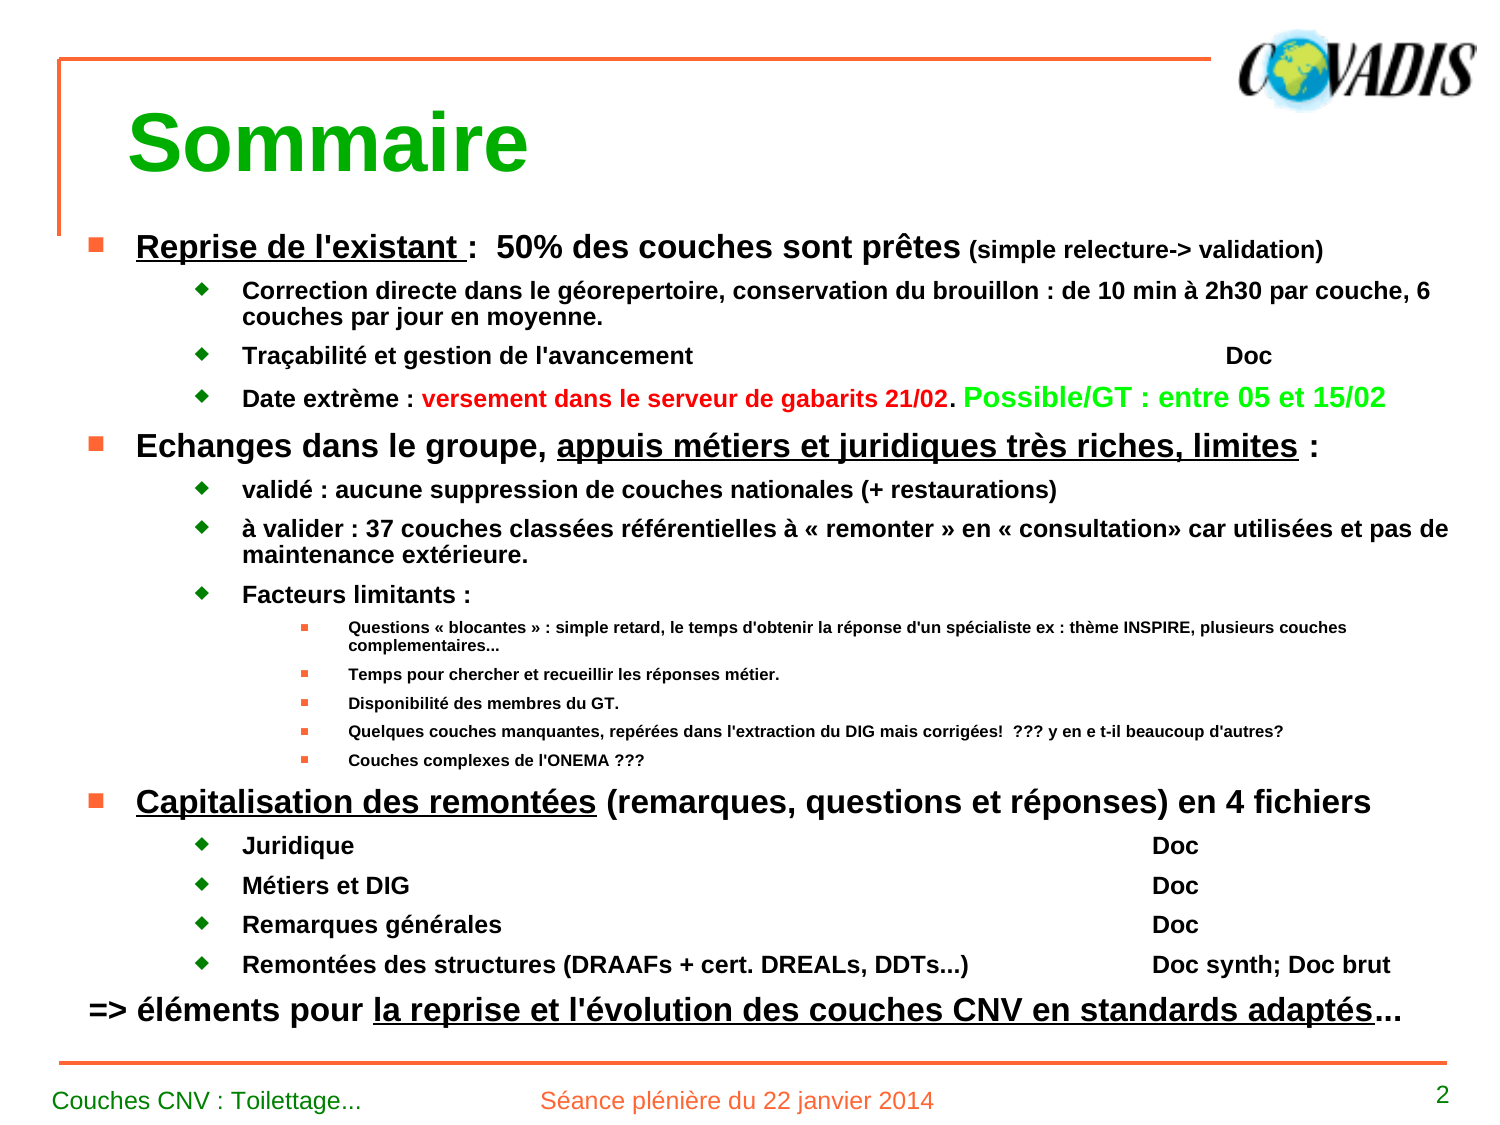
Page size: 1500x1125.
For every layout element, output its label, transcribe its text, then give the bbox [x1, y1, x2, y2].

picture [1238, 29, 1477, 113]
text_box Sommaire [112, 88, 545, 197]
list Reprise de l'existant : 50% des couches sont prêtes (simple relecture-> validation) Correction directe dans le géorepertoire, conservation du brouillon : de 10 min à 2h30 par couche, 6 couches par jour en moyenne. Traçabilité et gestion de l'avancement Doc Date extrème : versement dans le serveur de gabarits 21/02. Possible/GT : entre 05 et 15/02 Echanges dans le groupe, appuis métiers et juridiques très riches, limites : validé : aucune suppression de couches nationales (+ restaurations) à valider : 37 couches classées référentielles à « remonter » en « consultation» car utilisées et pas de maintenance extérieure. Facteurs limitants : Questions « blocantes » : simple retard, le temps d'obtenir la réponse d'un spécialiste ex : thème INSPIRE, plusieurs couches complementaires... Temps pour chercher et recueillir les réponses métier. Disponibilité des membres du GT. Quelques couches manquantes, repérées dans l'extraction du DIG mais corrigées! ??? y en e t-il beaucoup d'autres? Couches complexes de l'ONEMA ??? Capitalisation des remontées (remarques, questions et réponses) en 4 fichiers Juridique Doc Métiers et DIG Doc Remarques générales Doc Remontées des structures (DRAAFs + cert. DREALs, DDTs...) Doc synth; Doc brut => éléments pour la reprise et l'évolution des couches CNV en standards adaptés... [88, 226, 1477, 1125]
